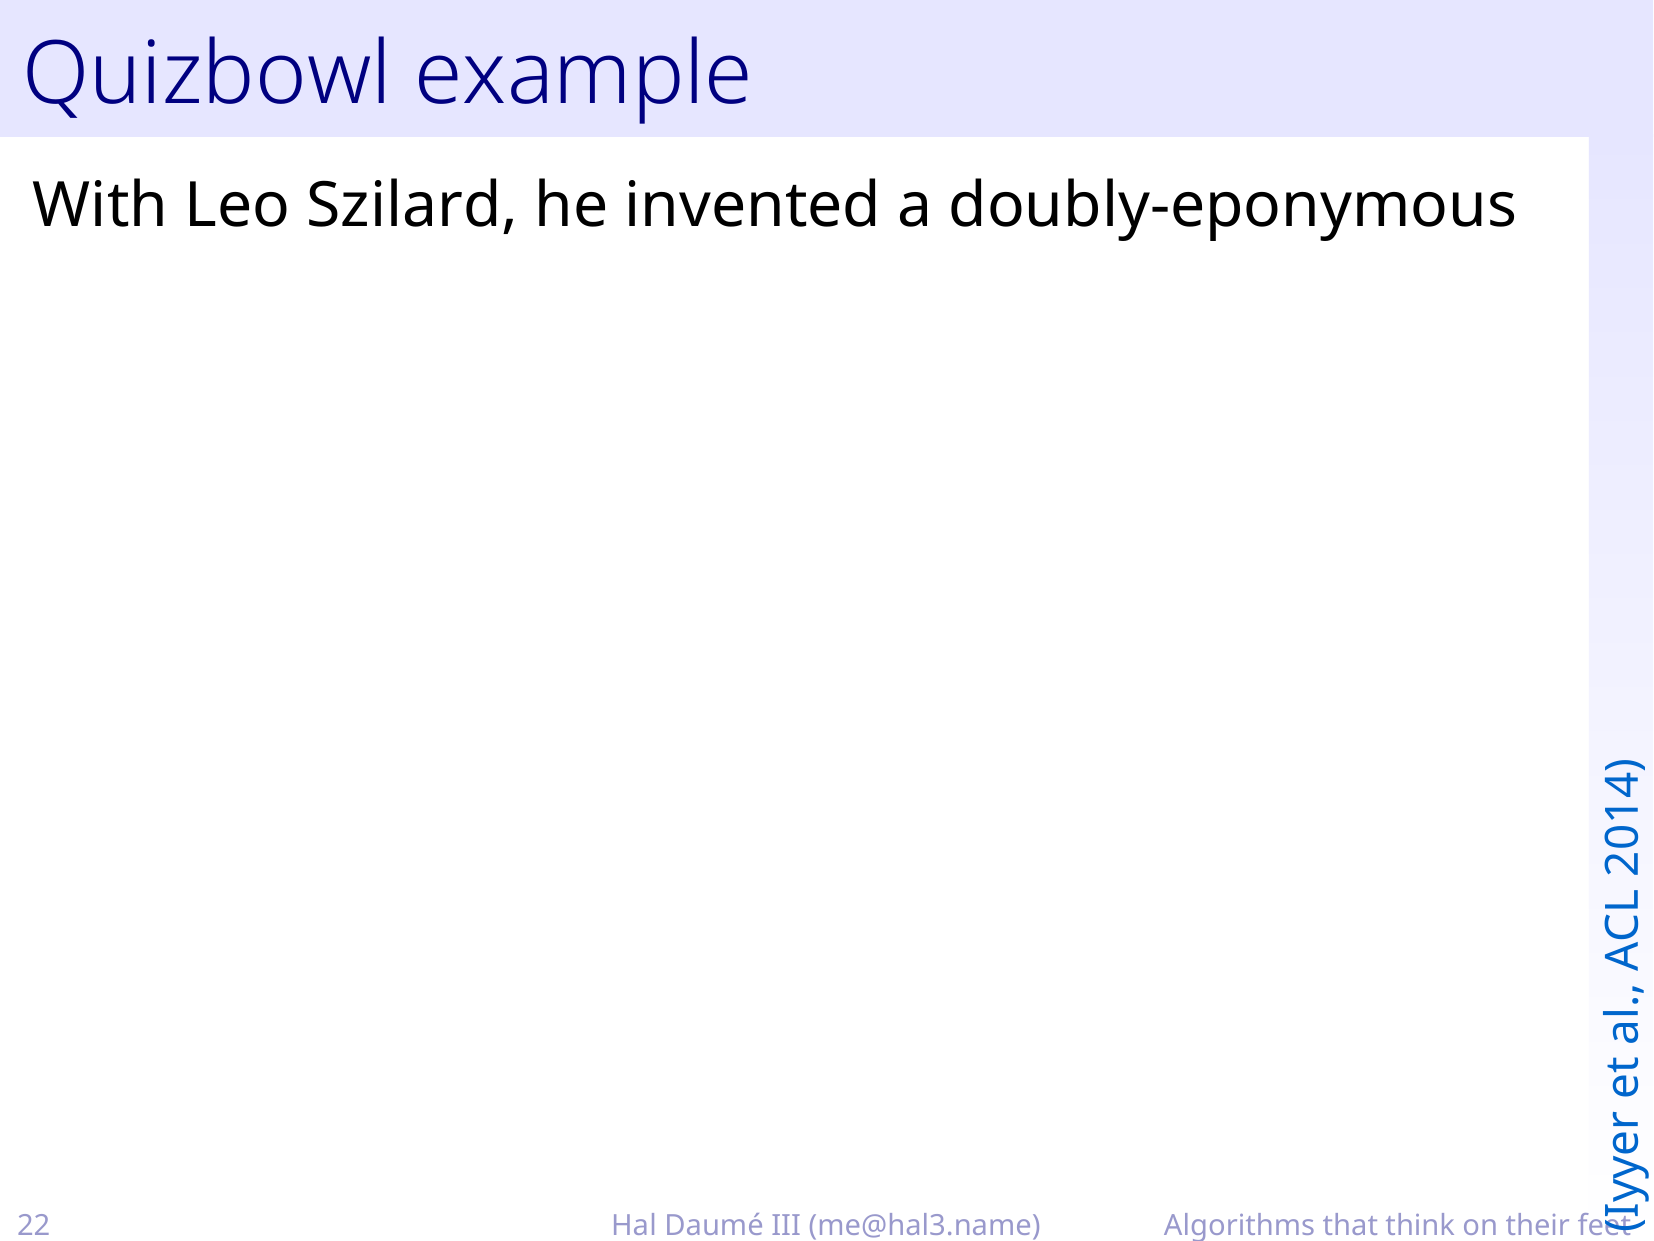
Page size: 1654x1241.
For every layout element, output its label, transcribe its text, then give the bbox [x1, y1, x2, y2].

title Quizbowl example [22, 8, 1639, 131]
text_box (Iyyer et al., ACL 2014) [1585, 688, 1648, 1236]
list With Leo Szilard, he invented a doubly-eponymous [32, 159, 1575, 879]
